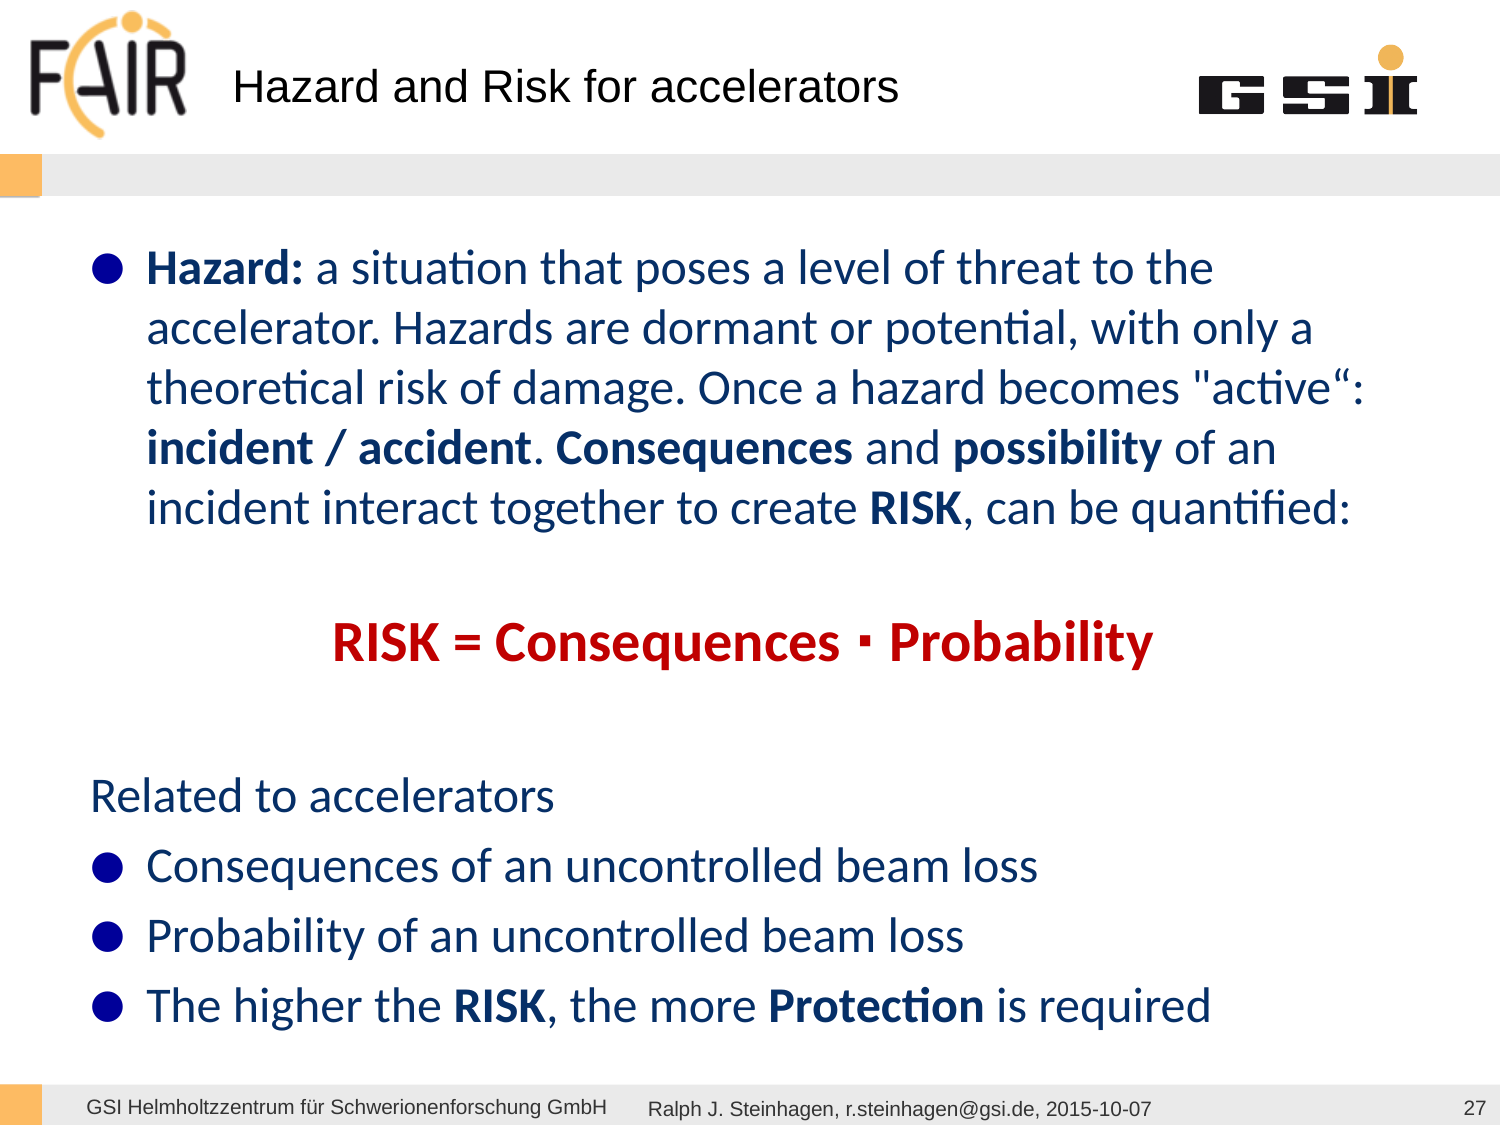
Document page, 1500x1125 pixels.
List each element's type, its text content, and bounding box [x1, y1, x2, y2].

list Hazard: a situation that poses a level of threat to the accelerator. Hazards are dormant or potential, with only a theoretical risk of damage. Once a hazard becomes "active“: incident / accident. Consequences and possibility of an incident interact together to create RISK, can be quantified: RISK = Consequences ∙ Probability Related to accelerators Consequences of an uncontrolled beam loss Probability of an uncontrolled beam loss The higher the RISK, the more Protection is required [75, 226, 1425, 1050]
title Hazard and Risk for accelerators [217, 20, 1109, 147]
picture [30, 9, 187, 141]
picture [1197, 42, 1419, 117]
